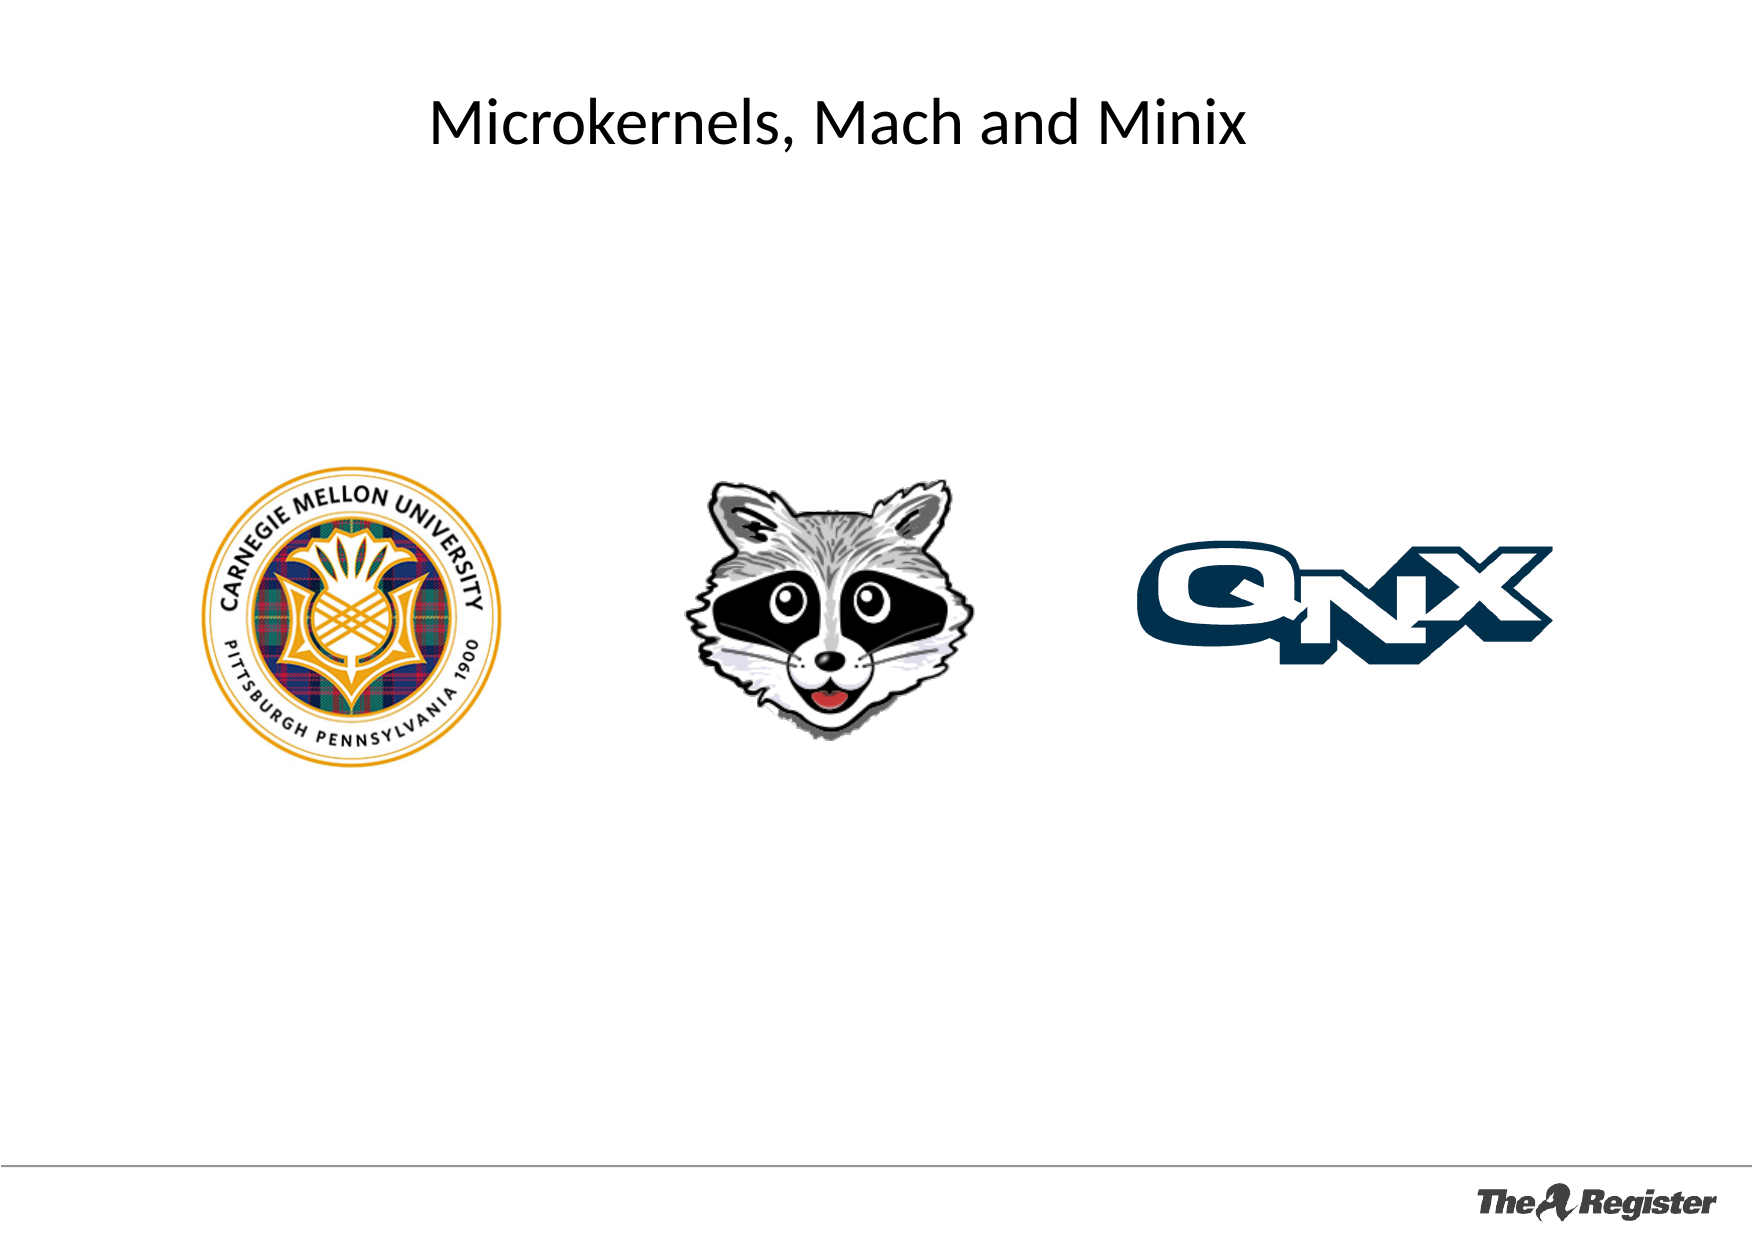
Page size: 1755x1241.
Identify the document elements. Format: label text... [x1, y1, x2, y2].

picture [1118, 442, 1565, 890]
picture [200, 465, 502, 768]
picture [1477, 1183, 1717, 1222]
title Microkernels, Mach and Minix [72, 38, 1605, 218]
picture [679, 465, 975, 762]
